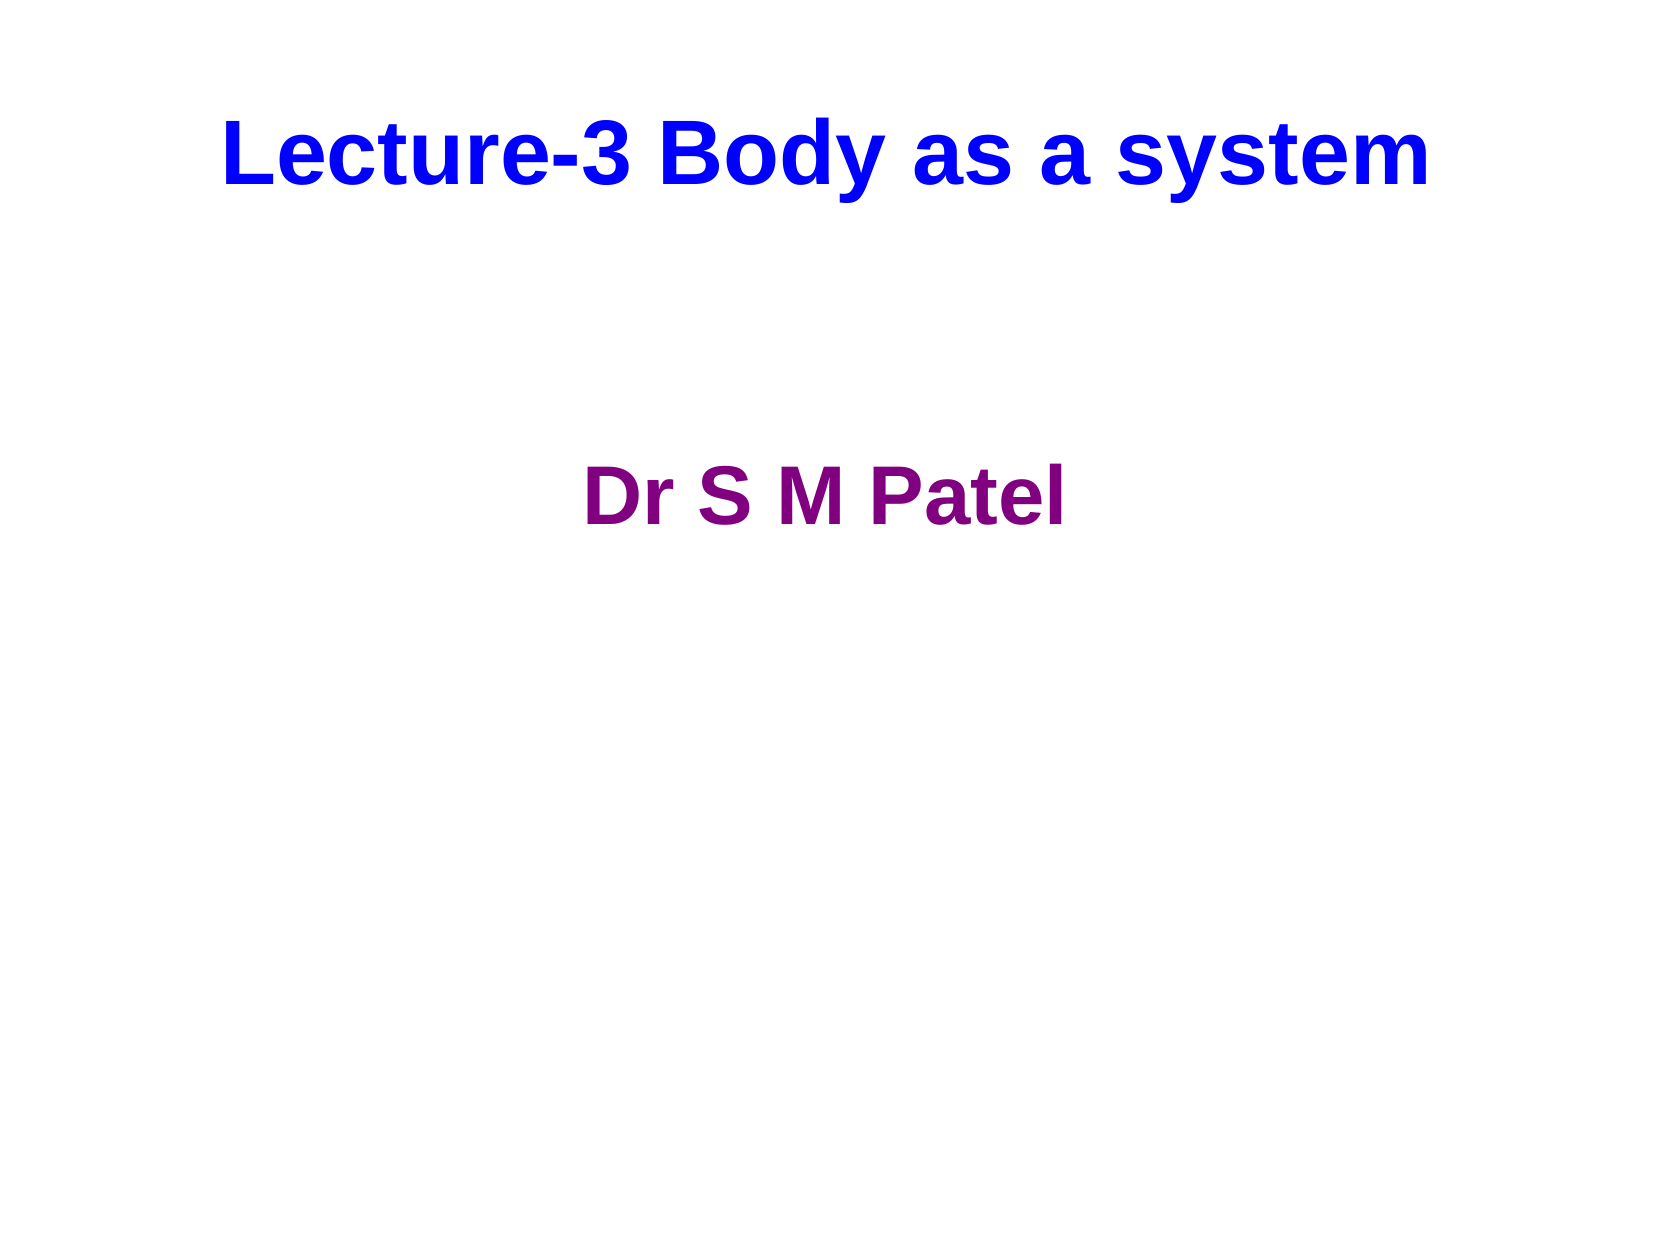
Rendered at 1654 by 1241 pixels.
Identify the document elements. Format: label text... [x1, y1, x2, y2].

title Lecture-3 Body as a system [82, 49, 1571, 257]
subtitle Dr S M Patel [390, 440, 1261, 646]
